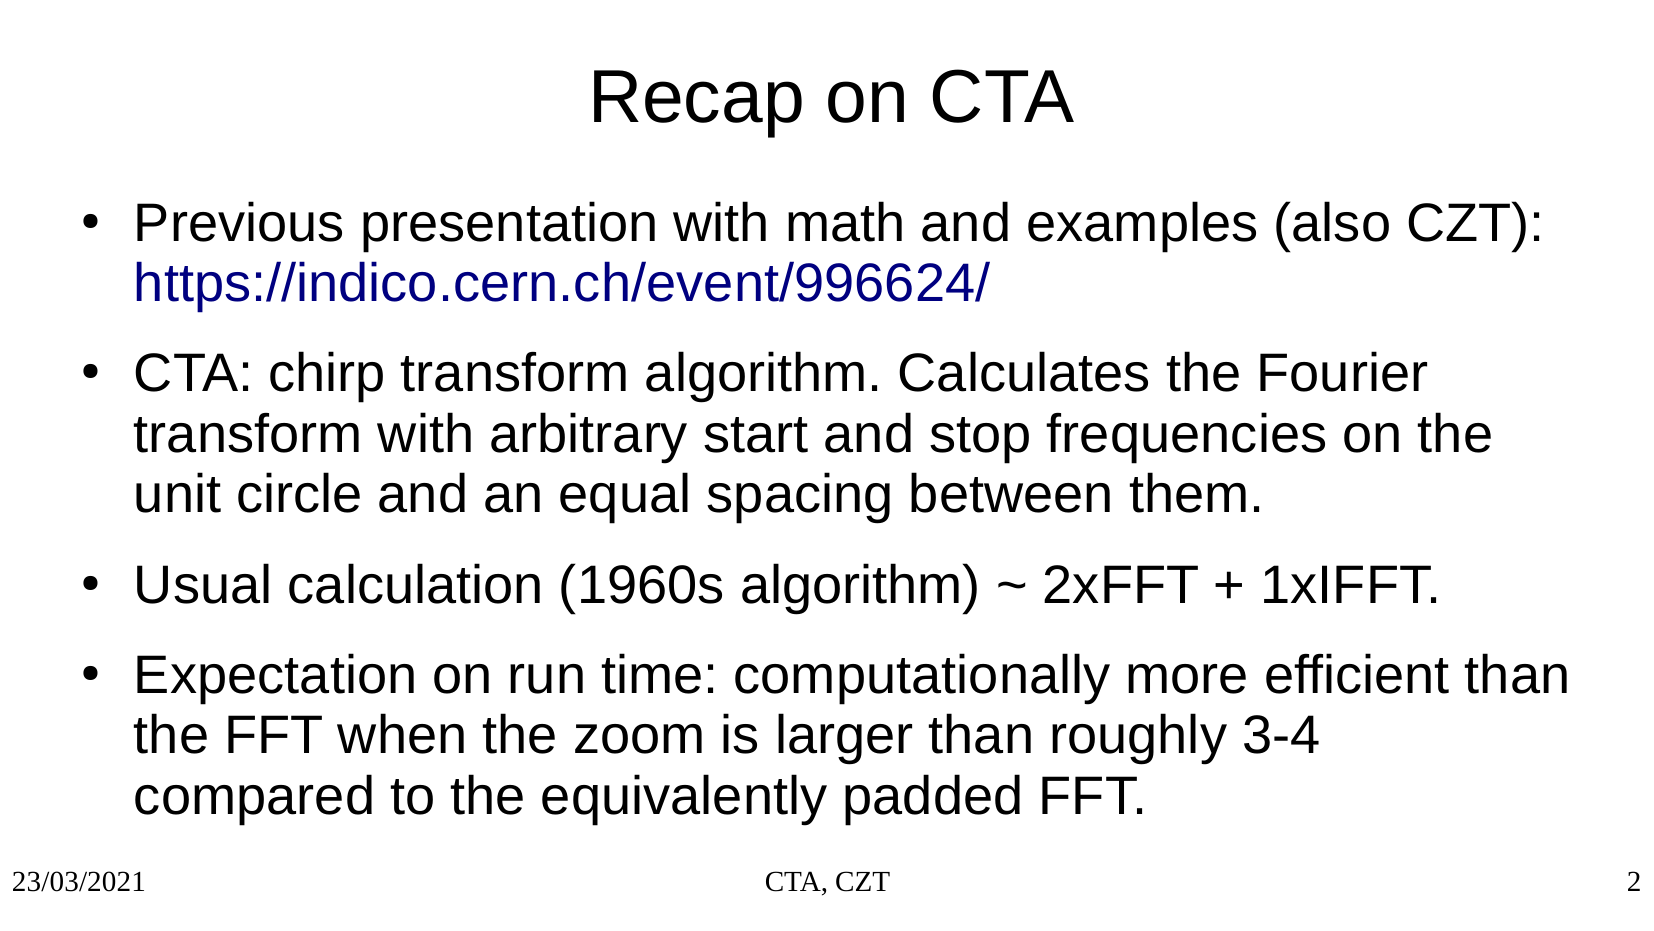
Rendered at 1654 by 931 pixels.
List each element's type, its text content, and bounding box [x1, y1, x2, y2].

title Recap on CTA [43, 19, 1620, 175]
list Previous presentation with math and examples (also CZT): https://indico.cern.ch/event/996624/ CTA: chirp transform algorithm. Calculates the Fourier transform with arbitrary start and stop frequencies on the unit circle and an equal spacing between them. Usual calculation (1960s algorithm) ~ 2xFFT + 1xIFFT. Expectation on run time: computationally more efficient than the FFT when the zoom is larger than roughly 3-4 compared to the equivalently padded FFT. [63, 192, 1575, 832]
